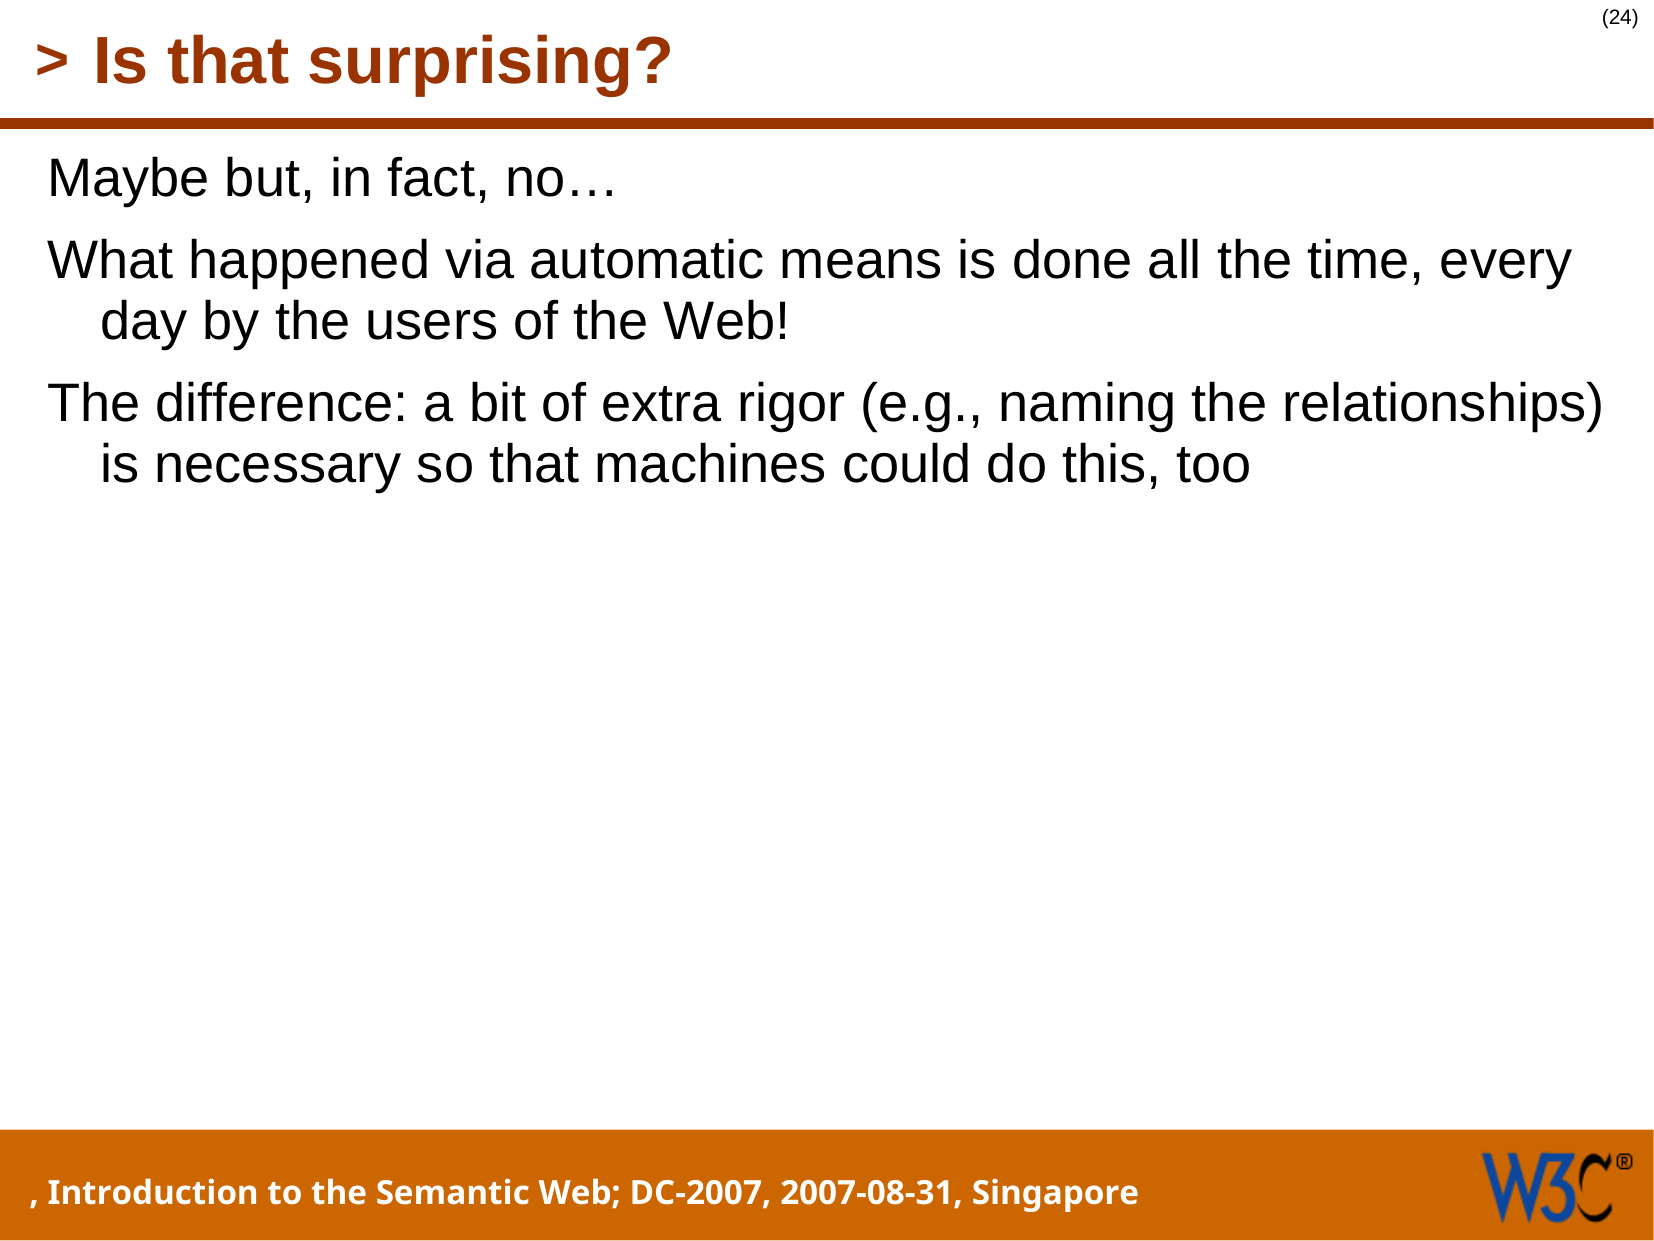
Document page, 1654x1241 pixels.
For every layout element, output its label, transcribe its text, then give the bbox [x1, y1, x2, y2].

list Maybe but, in fact, no… What happened via automatic means is done all the time, every day by the users of the Web! The difference: a bit of extra rigor (e.g., naming the relationships) is necessary so that machines could do this, too [29, 147, 1624, 1119]
title Is that surprising? [93, 0, 1493, 119]
picture [1477, 1149, 1639, 1228]
